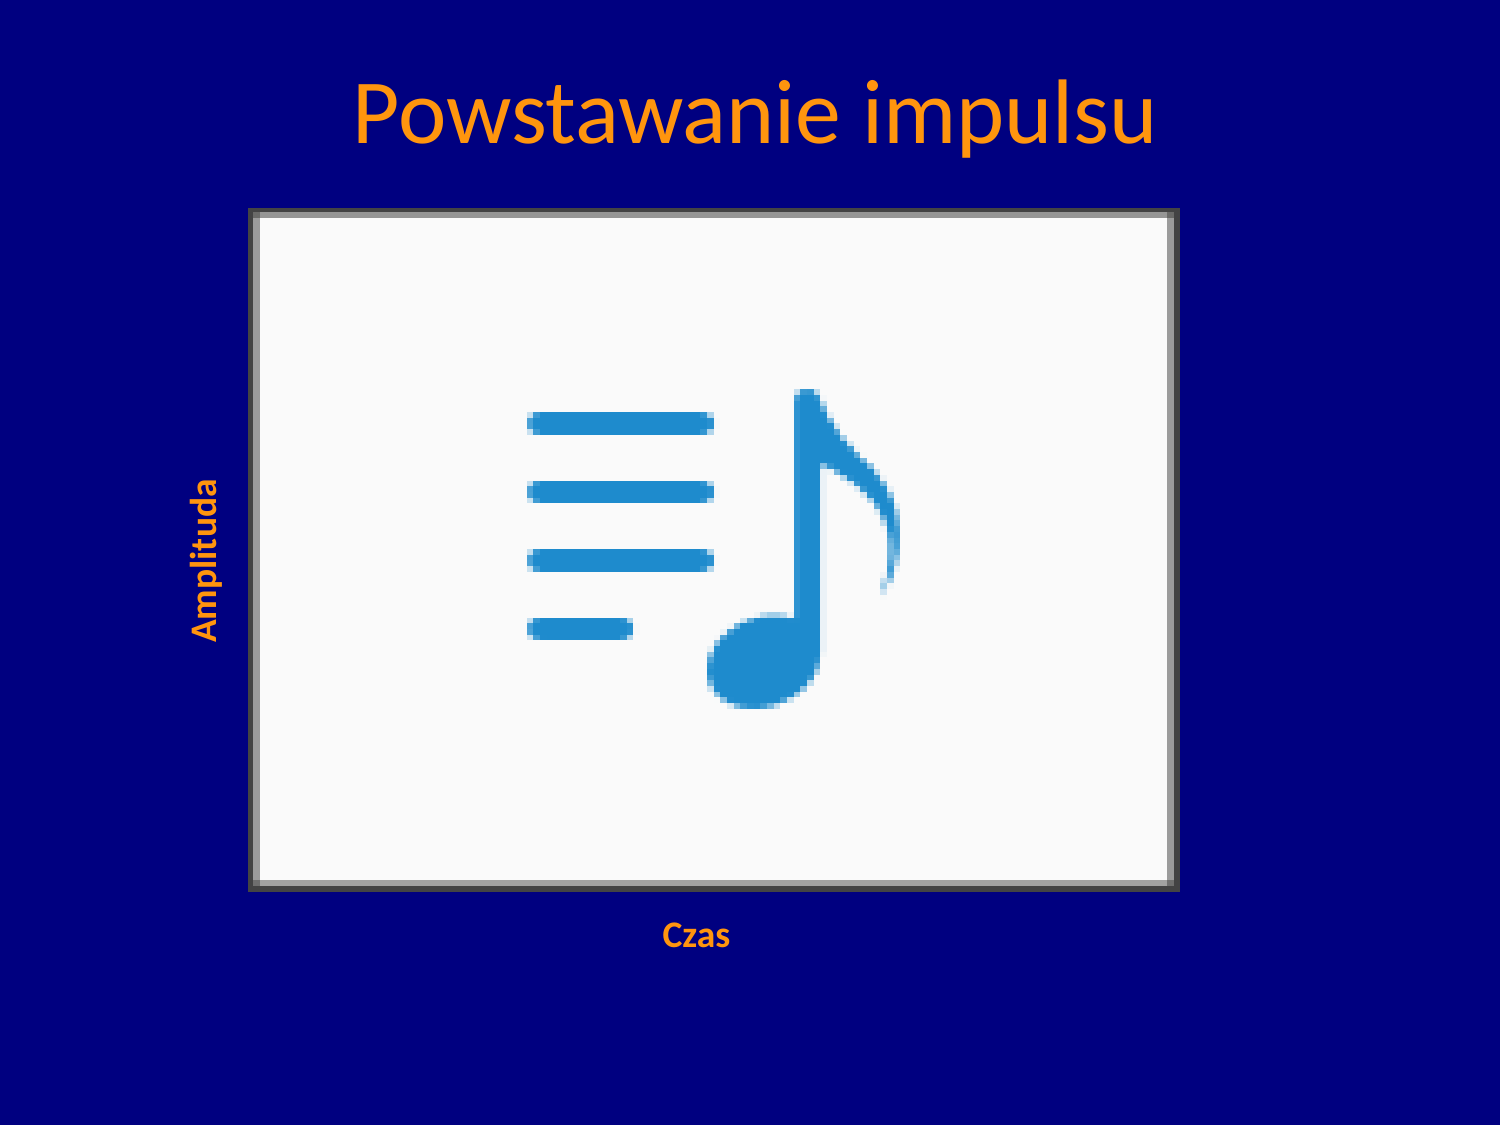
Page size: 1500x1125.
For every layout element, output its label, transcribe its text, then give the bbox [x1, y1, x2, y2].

title Powstawanie impulsu [118, 0, 1394, 242]
title Amplituda [177, 206, 237, 916]
title Czas [620, 915, 773, 962]
text_box [247, 206, 1182, 893]
